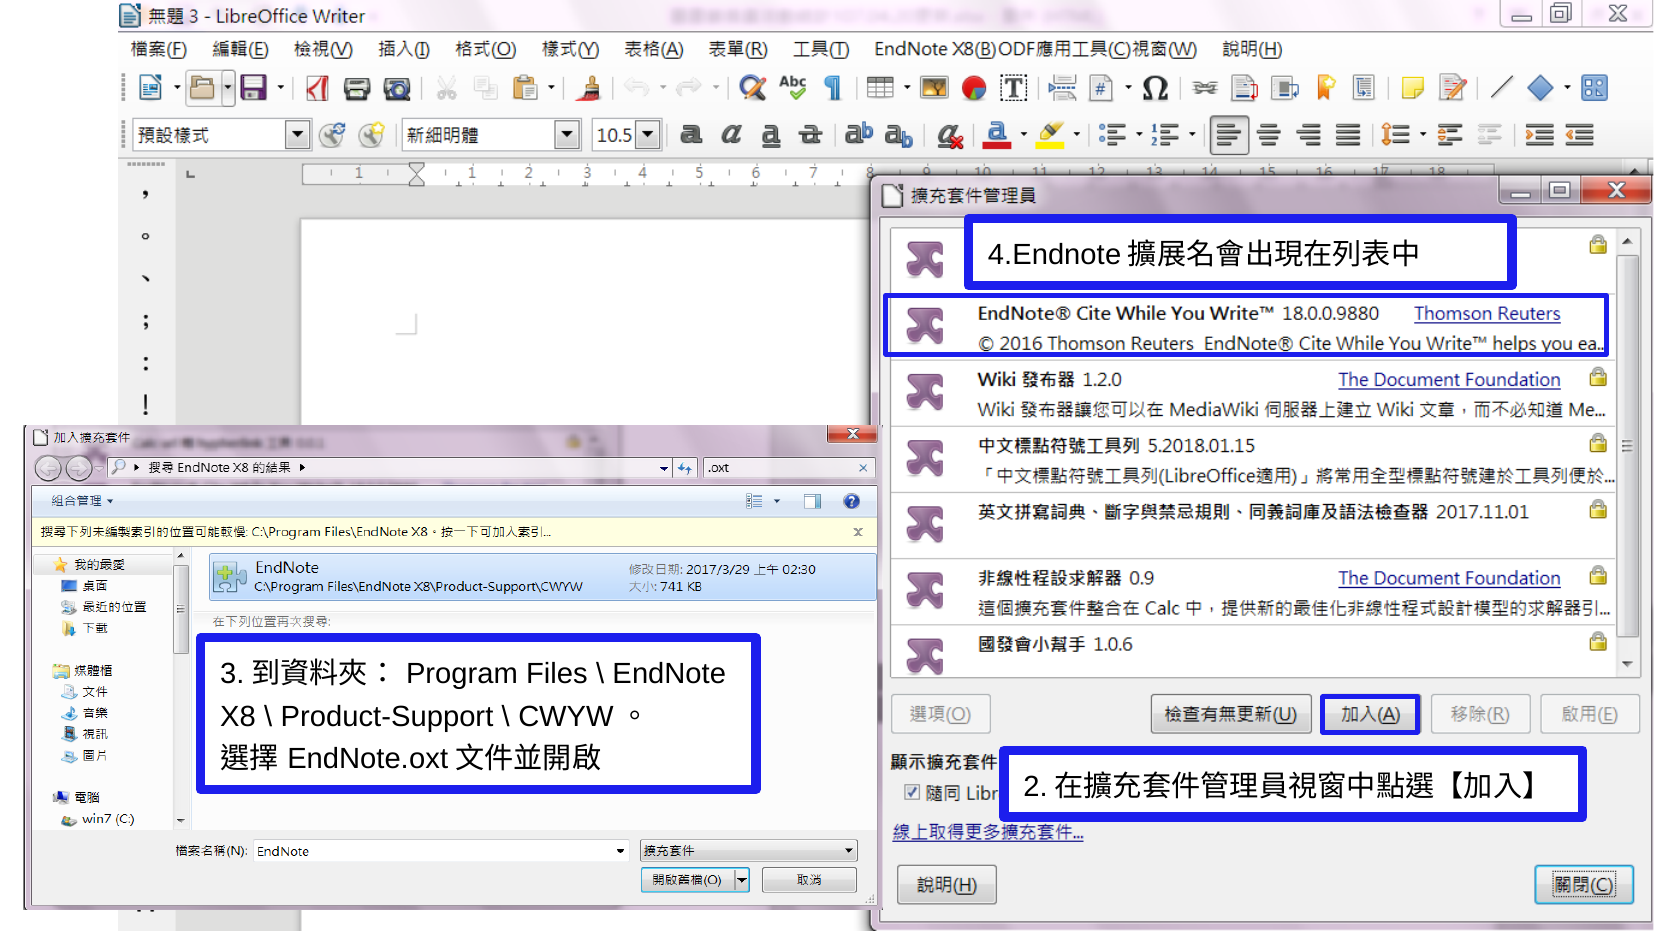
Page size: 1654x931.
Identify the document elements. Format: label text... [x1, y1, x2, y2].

text_box 2.在擴充套件管理員視窗中點選【加入】 [1003, 750, 1583, 815]
picture [23, 0, 1654, 931]
text_box 4.Endnote擴展名會出現在列表中 [968, 218, 1512, 284]
text_box 3.到資料夾：Program Files \ EndNote X8 \ Product-Support \ CWYW。 選擇EndNote.oxt文件並開啟 [200, 637, 756, 779]
